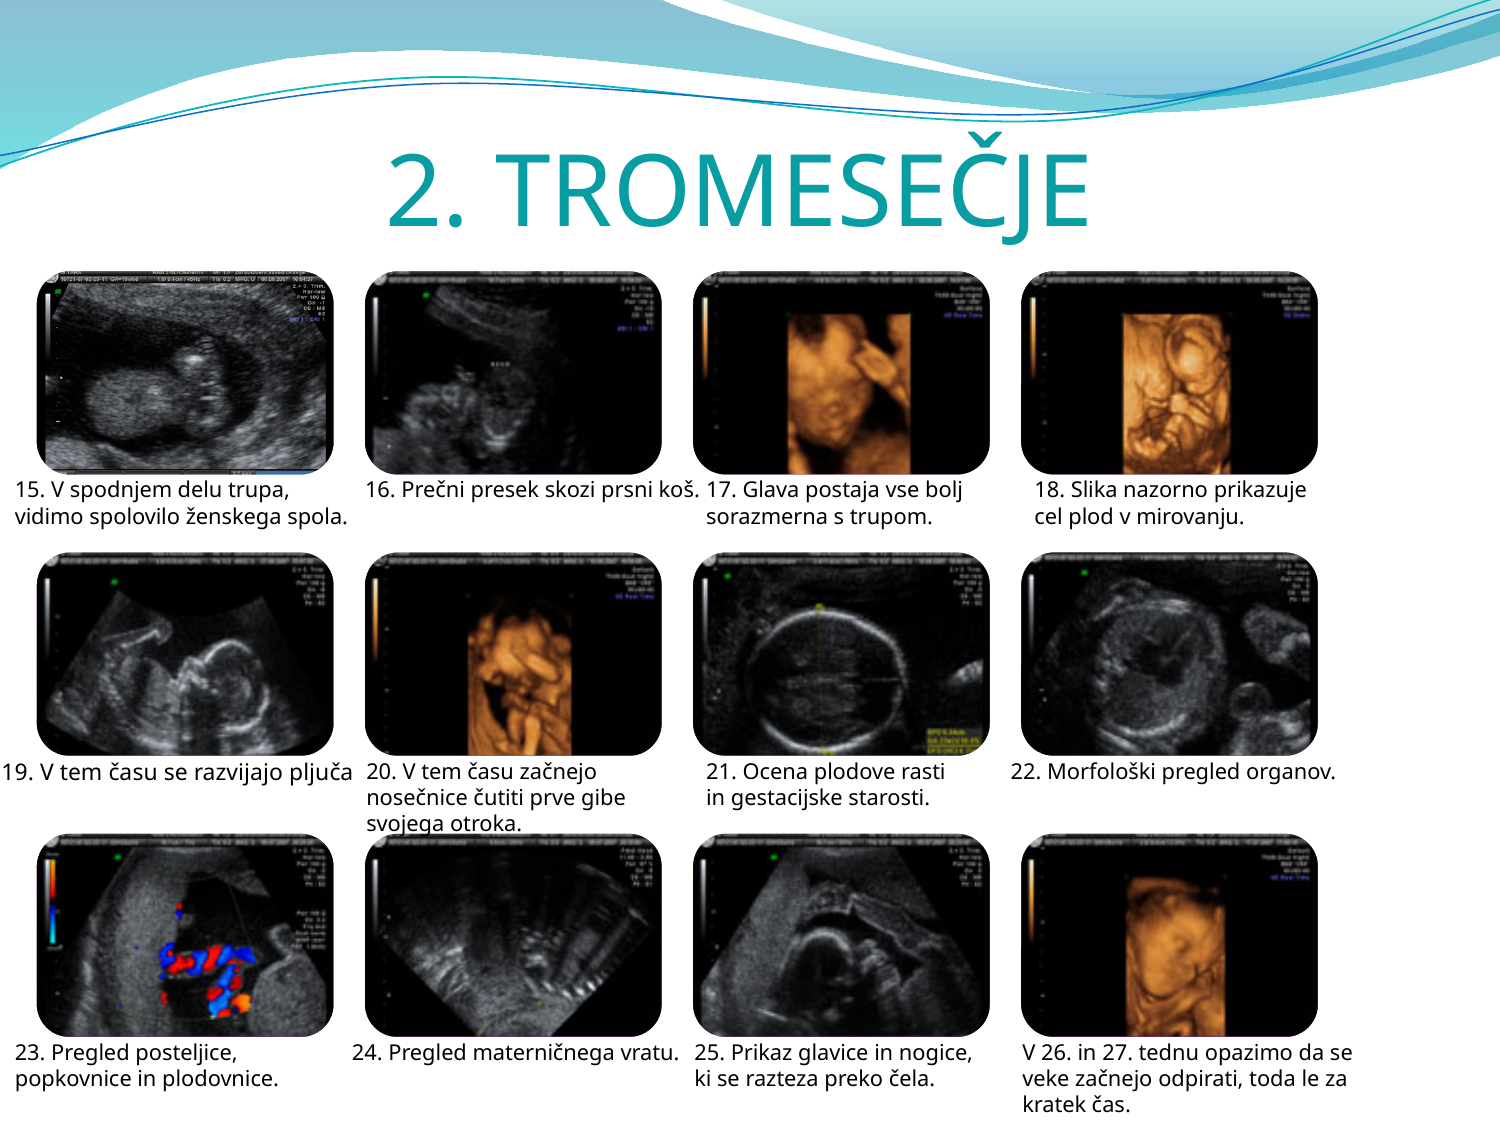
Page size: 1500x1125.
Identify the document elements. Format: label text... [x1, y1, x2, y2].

text_box 19. V tem času se razvijajo pljuča [0, 750, 351, 793]
text_box 24. Pregled materničnega vratu. [337, 1031, 679, 1073]
text_box 16. Prečni presek skozi prsni koš. [350, 468, 691, 510]
text_box 21. Ocena plodove rasti in gestacijske starosti. [691, 749, 985, 818]
text_box 18. Slika nazorno prikazuje cel plod v mirovanju. [1019, 468, 1325, 536]
text_box [363, 844, 664, 1031]
text_box 17. Glava postaja vse bolj sorazmerna s trupom. [691, 468, 997, 536]
text_box 23. Pregled posteljice, popkovnice in plodovnice. [0, 1031, 340, 1099]
text_box [35, 269, 336, 468]
text_box [363, 550, 664, 749]
text_box V 26. in 27. tednu opazimo da se veke začnejo odpirati, toda le za kratek čas. [1007, 1031, 1407, 1125]
text_box [1019, 550, 1320, 749]
text_box [691, 269, 992, 468]
text_box [35, 831, 336, 1031]
text_box [363, 269, 664, 468]
text_box 25. Prikaz glavice in nogice, ki se razteza preko čela. [679, 1031, 996, 1099]
text_box [1019, 269, 1320, 468]
title 2. TROMESEČJE [58, 58, 1422, 247]
text_box 22. Morfološki pregled organov. [995, 749, 1352, 791]
text_box [35, 550, 336, 750]
text_box [691, 831, 992, 1031]
text_box [1019, 831, 1320, 1031]
text_box [691, 550, 992, 749]
text_box 20. V tem času začnejo nosečnice čutiti prve gibe svojega otroka. [351, 749, 692, 844]
text_box 15. V spodnjem delu trupa, vidimo spolovilo ženskega spola. [0, 468, 375, 536]
